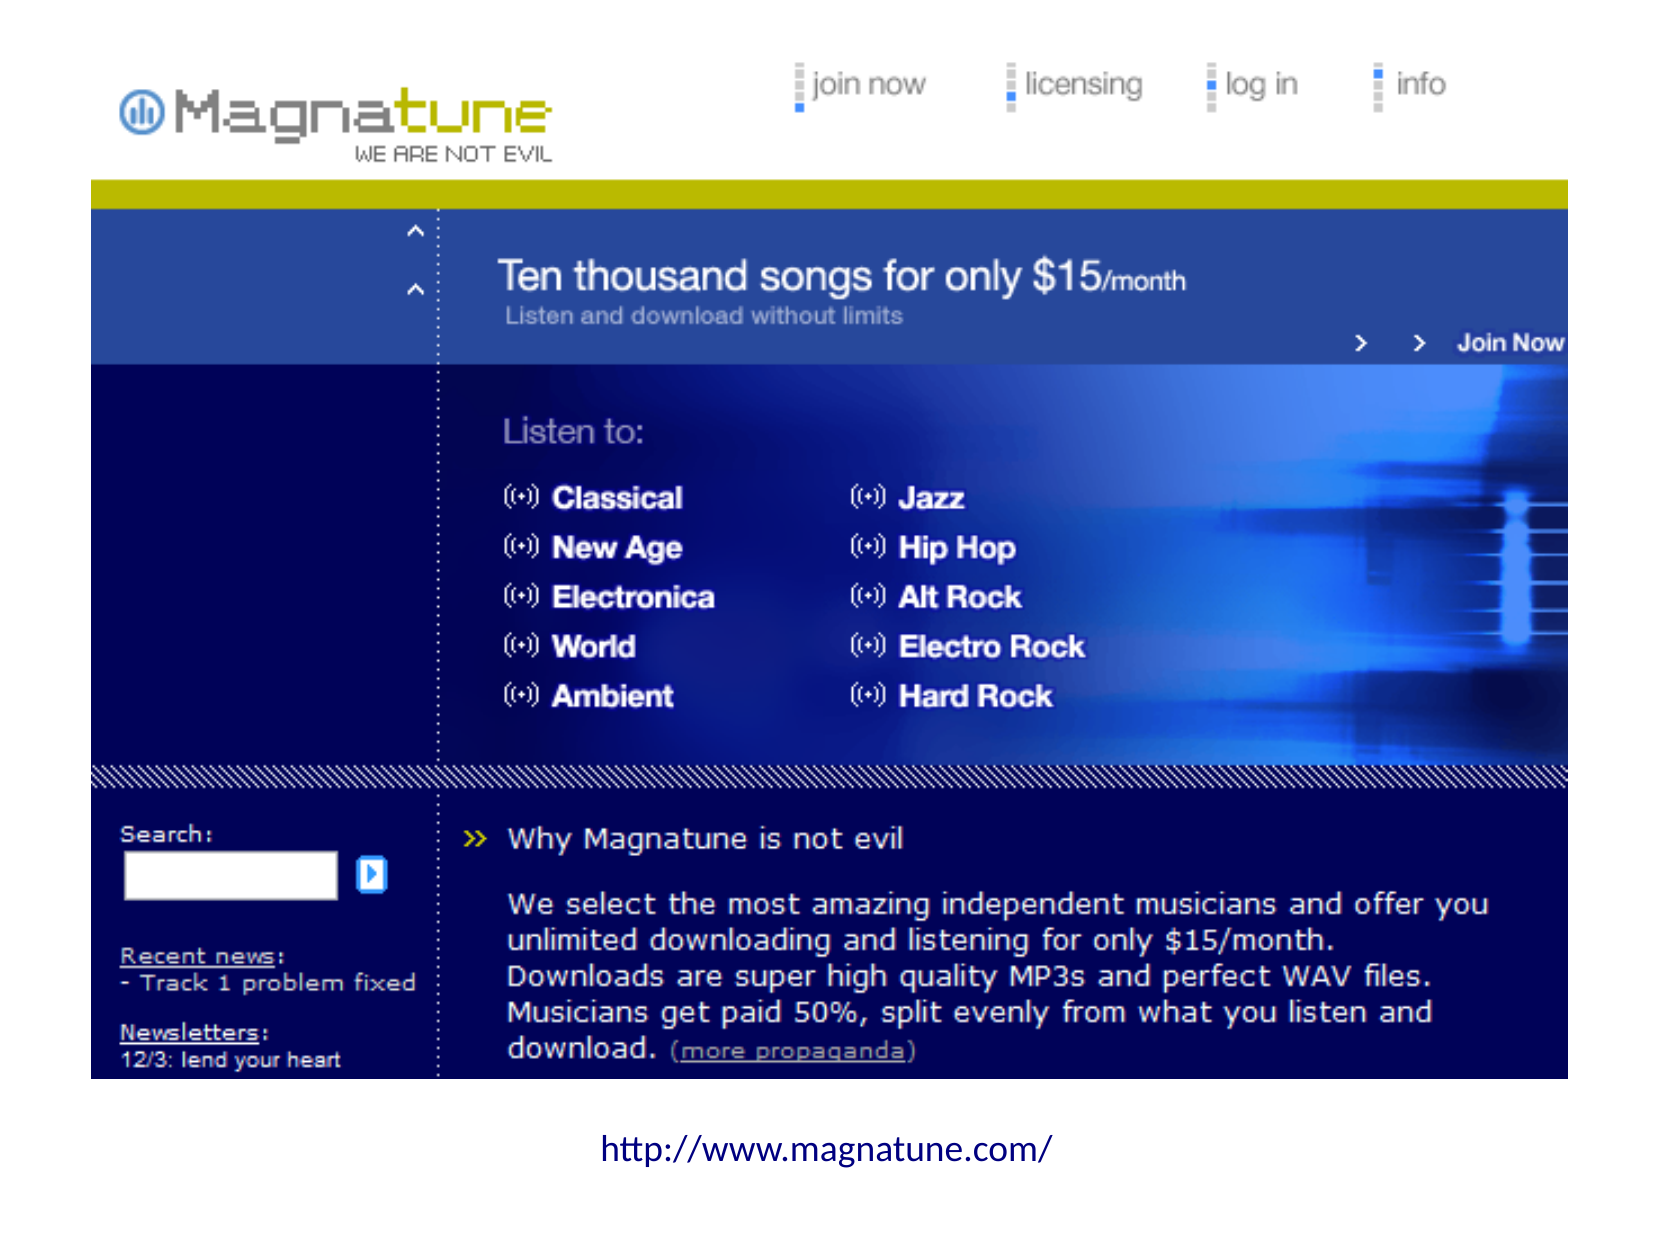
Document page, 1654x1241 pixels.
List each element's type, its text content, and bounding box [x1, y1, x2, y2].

title http://www.magnatune.com/ [82, 1122, 1571, 1182]
picture [91, 61, 1568, 1079]
